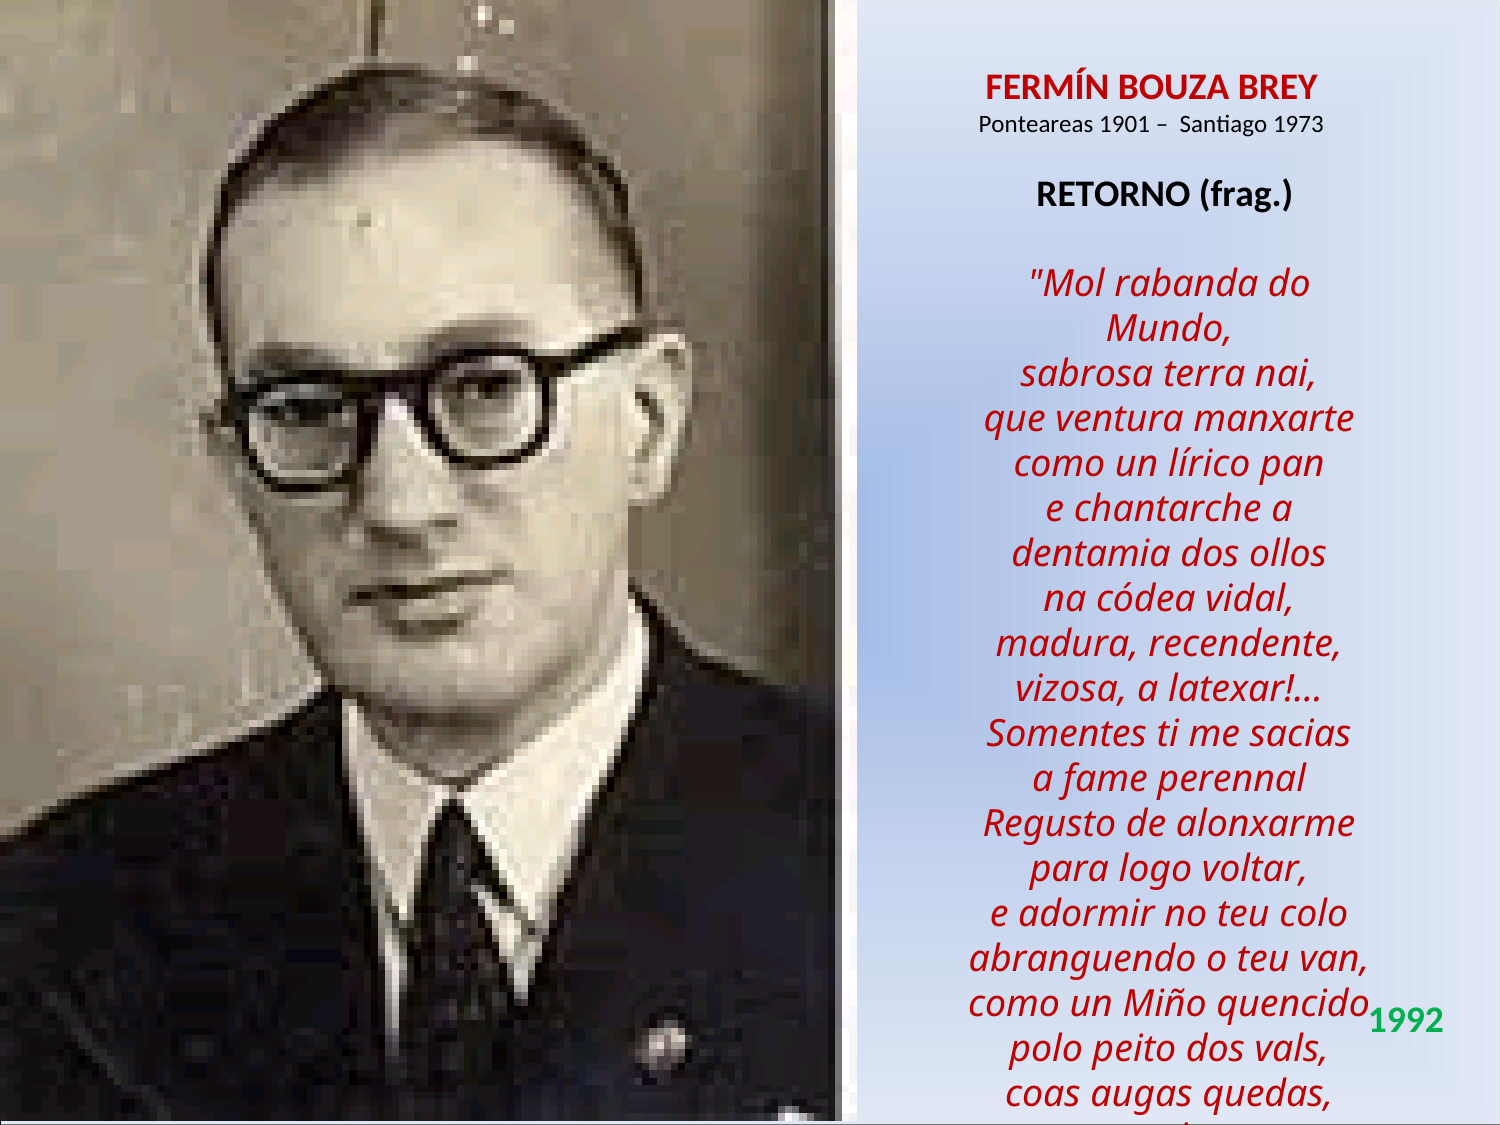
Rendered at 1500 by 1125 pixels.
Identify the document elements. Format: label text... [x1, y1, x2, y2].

text_box 1992 [1388, 987, 1459, 1049]
text_box RETORNO (frag.) "Mol rabanda do Mundo, sabrosa terra nai, que ventura manxarte como un lírico pan e chantarche a dentamia dos ollos na códea vidal, madura, recendente, vizosa, a latexar!… Somentes ti me sacias a fame perennal Regusto de alonxarme para logo voltar, e adormir no teu colo abranguendo o teu van, como un Miño quencido polo peito dos vals, coas augas quedas, quedas, sen presa polo mar. [950, 160, 1388, 1125]
picture [0, 0, 1500, 1125]
text_box FERMÍN BOUZA BREY Ponteareas 1901 – Santiago 1973 [903, 54, 1400, 146]
